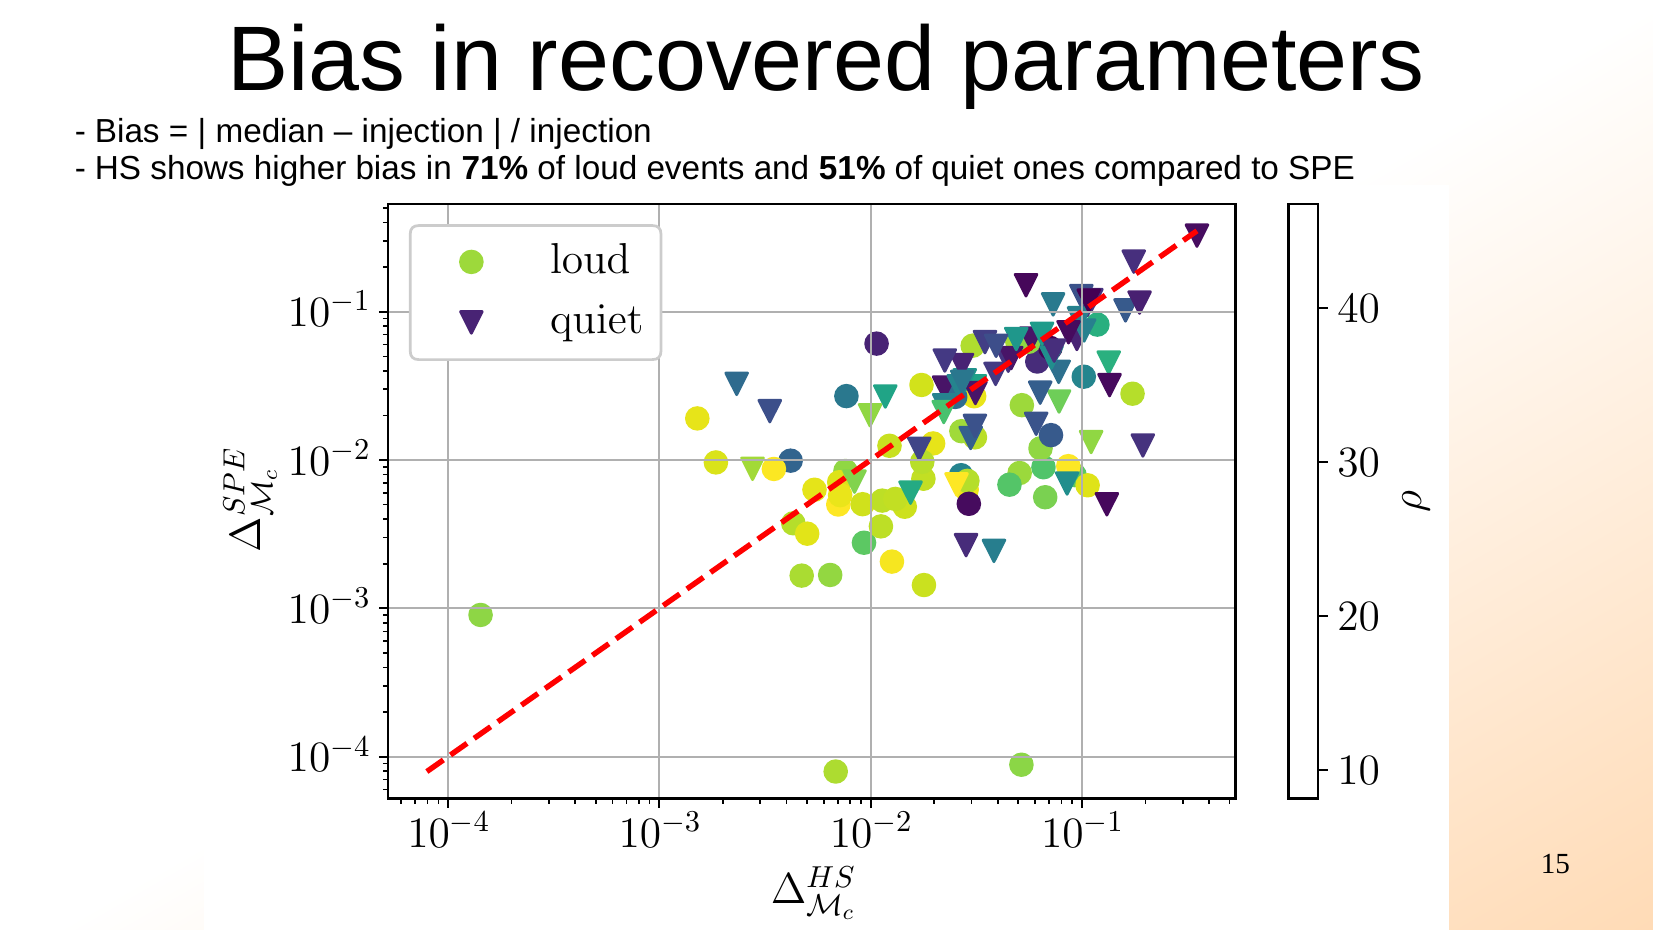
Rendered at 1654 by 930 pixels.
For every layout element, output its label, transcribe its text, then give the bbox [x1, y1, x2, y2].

picture [203, 288, 1449, 930]
title Bias in recovered parameters [82, 0, 1571, 104]
text_box - Bias = | median – injection | / injection - HS shows higher bias in 71% of loud events and 51% of quiet ones compared to SPE [60, 104, 1573, 288]
